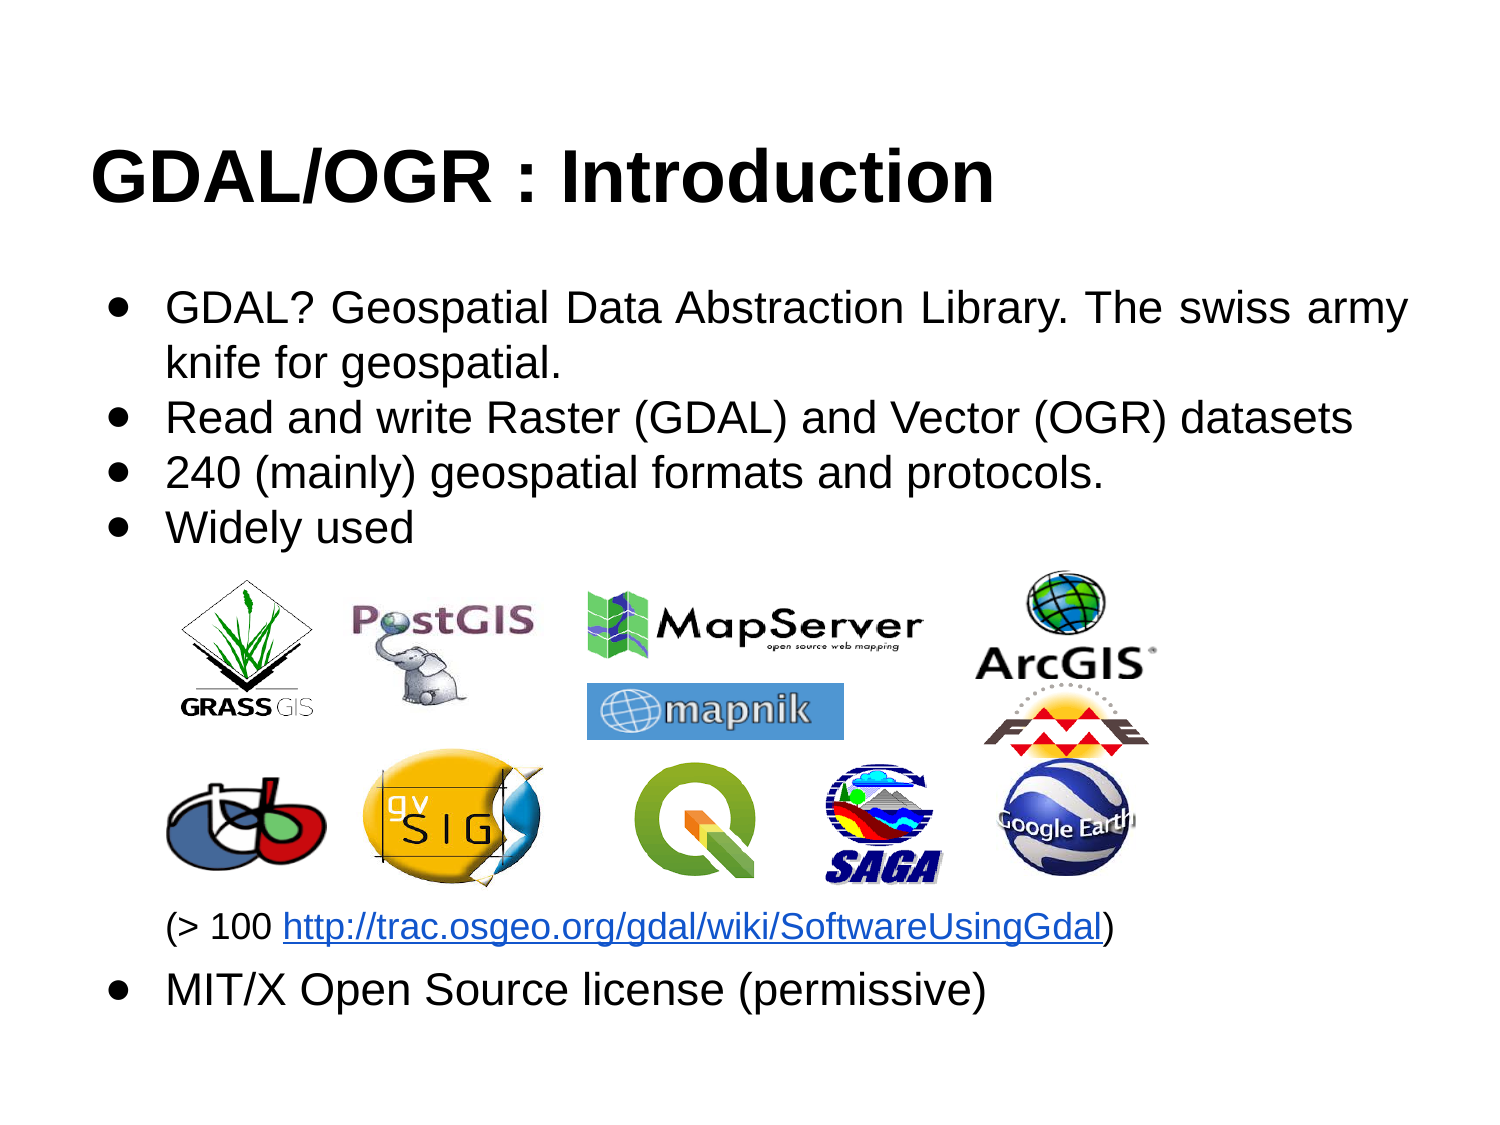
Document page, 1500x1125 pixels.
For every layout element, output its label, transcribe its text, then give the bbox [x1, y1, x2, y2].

picture [587, 590, 924, 659]
picture [587, 683, 844, 740]
picture [166, 777, 327, 871]
title GDAL/OGR : Introduction [75, 45, 1425, 233]
picture [343, 597, 544, 714]
list GDAL? Geospatial Data Abstraction Library. The swiss army knife for geospatial. Read and write Raster (GDAL) and Vector (OGR) datasets 240 (mainly) geospatial formats and protocols. Widely used (> 100 http://trac.osgeo.org/gdal/wiki/SoftwareUsingGdal) MIT/X Open Source license (permissive) [75, 262, 1425, 1078]
picture [631, 753, 772, 894]
picture [809, 570, 1177, 888]
picture [166, 569, 327, 726]
picture [356, 743, 551, 891]
